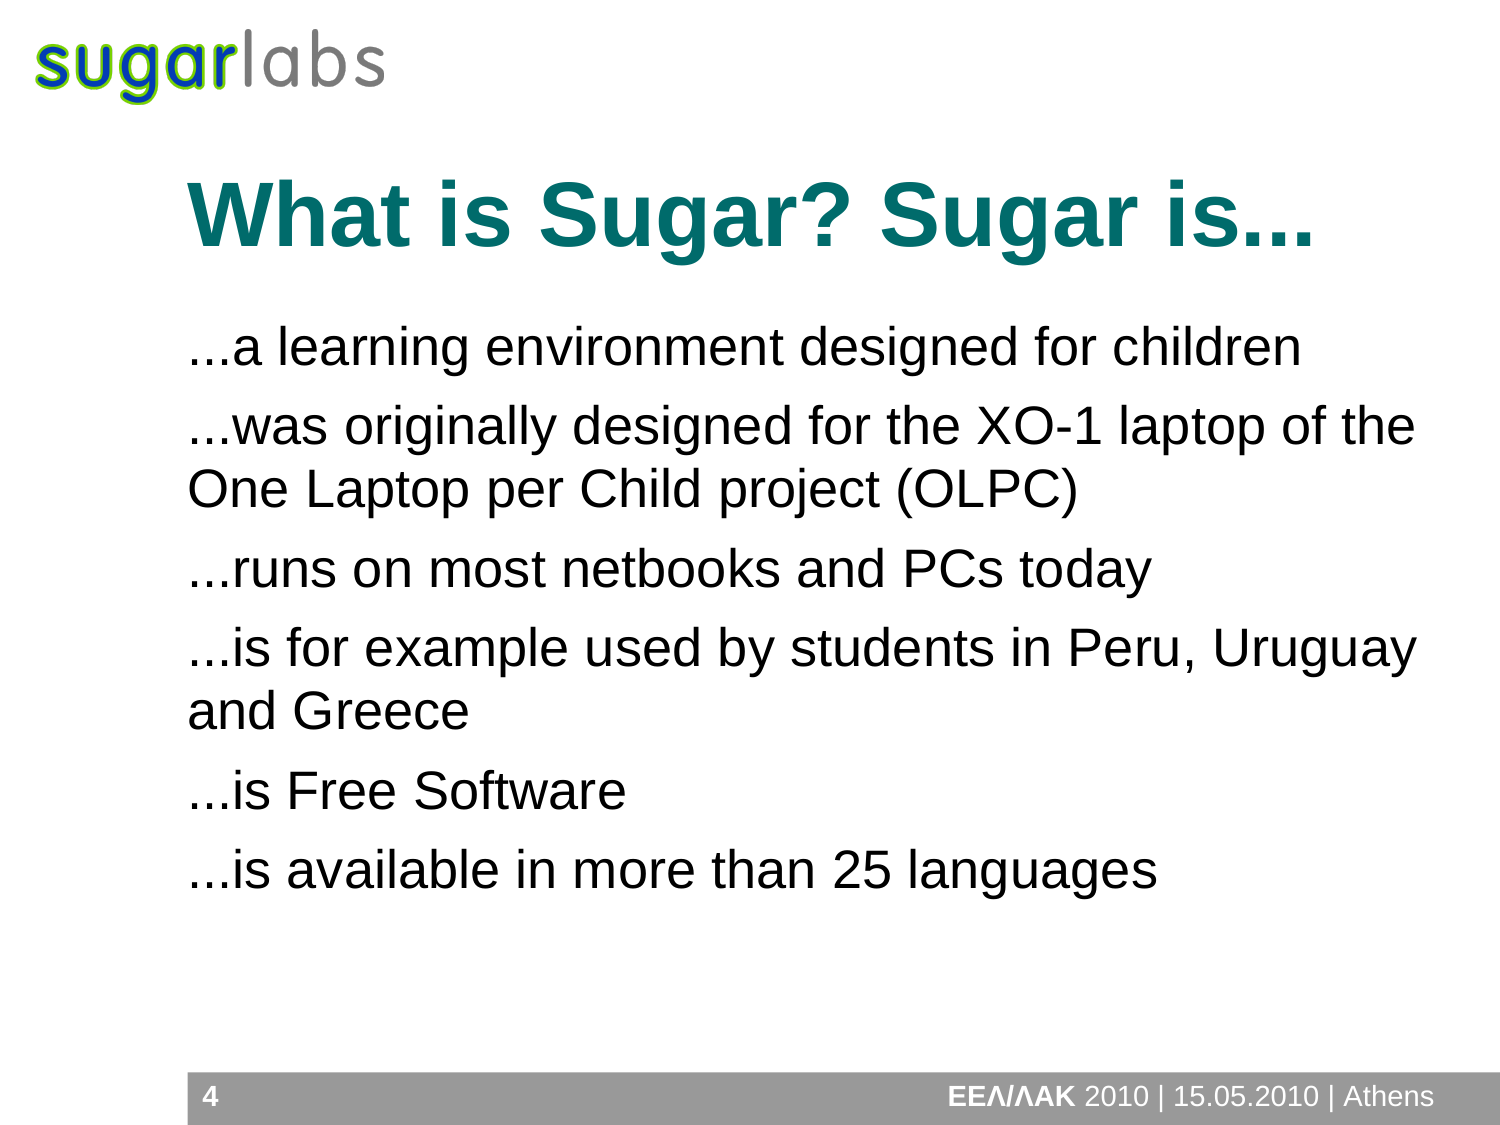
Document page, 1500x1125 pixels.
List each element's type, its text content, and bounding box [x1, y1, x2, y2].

picture [35, 29, 384, 105]
subtitle ...a learning environment designed for children ...was originally designed for the XO-1 laptop of the One Laptop per Child project (OLPC) ...runs on most netbooks and PCs today ...is for example used by students in Peru, Uruguay and Greece ...is Free Software ...is available in more than 25 languages [187, 262, 1425, 952]
title What is Sugar? Sugar is... [187, 82, 1500, 331]
